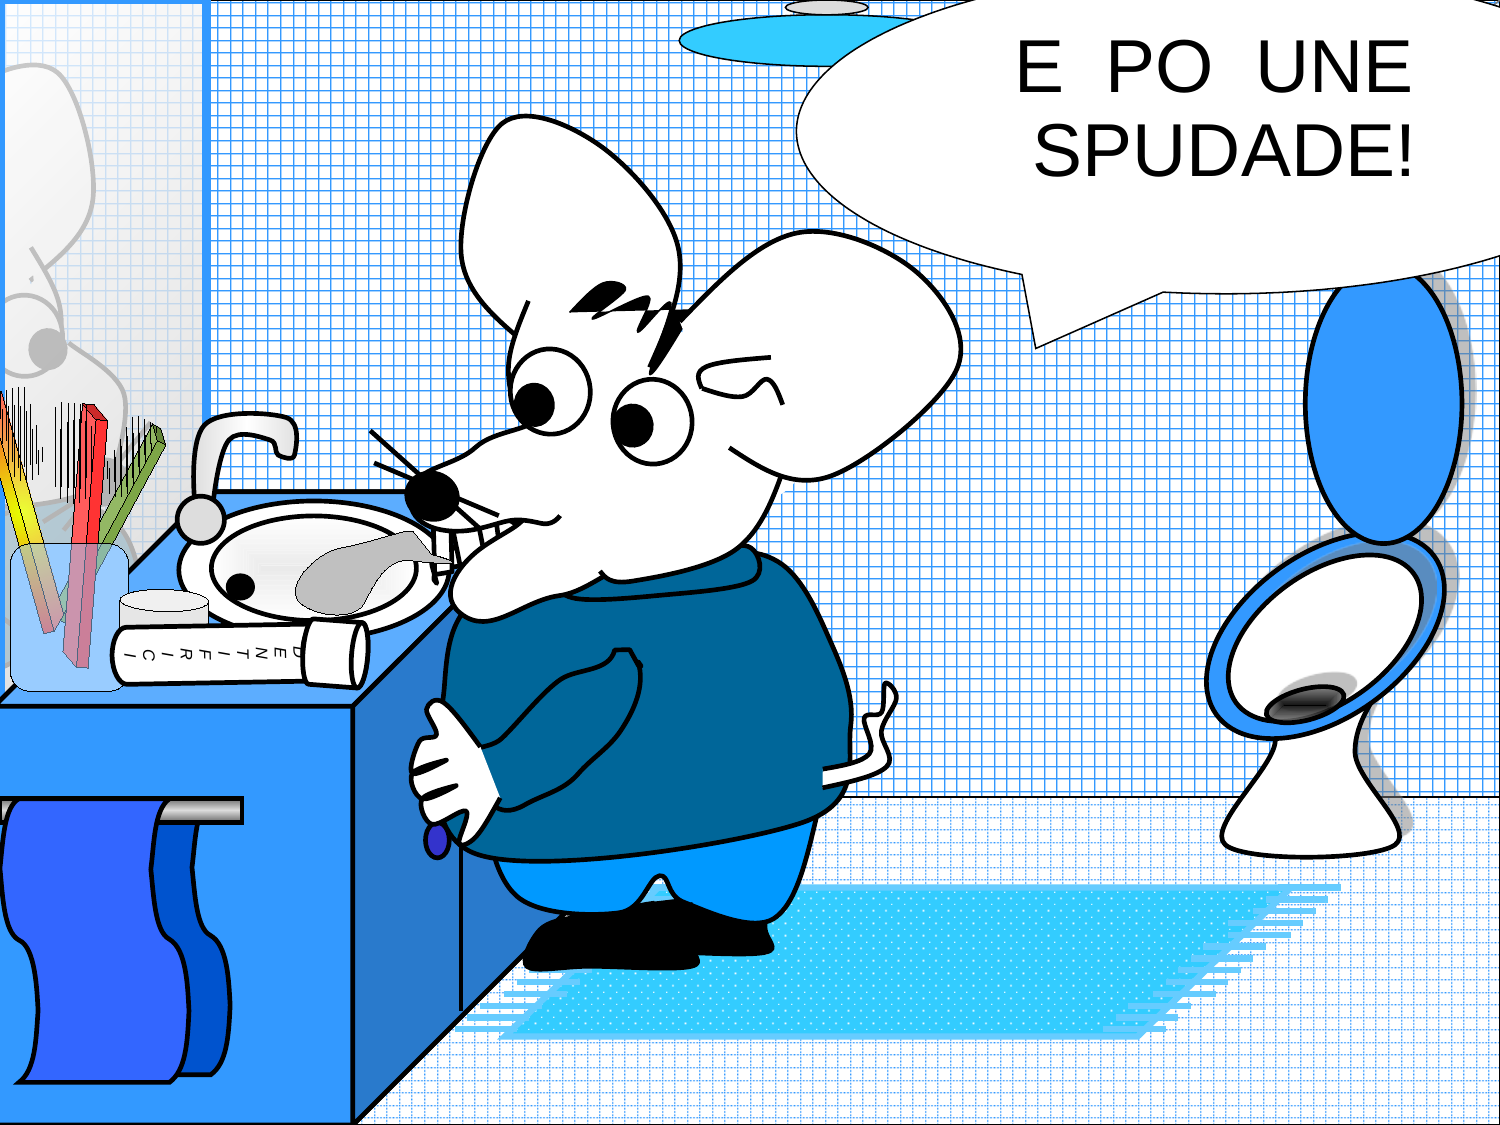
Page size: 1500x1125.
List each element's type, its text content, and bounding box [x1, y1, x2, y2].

text_box E PO UNE SPUDADE! [796, 0, 1500, 349]
text_box [0, 0, 1500, 1125]
text_box [1480, 0, 1497, 4]
text_box D E N T I F R I C I [112, 624, 308, 685]
